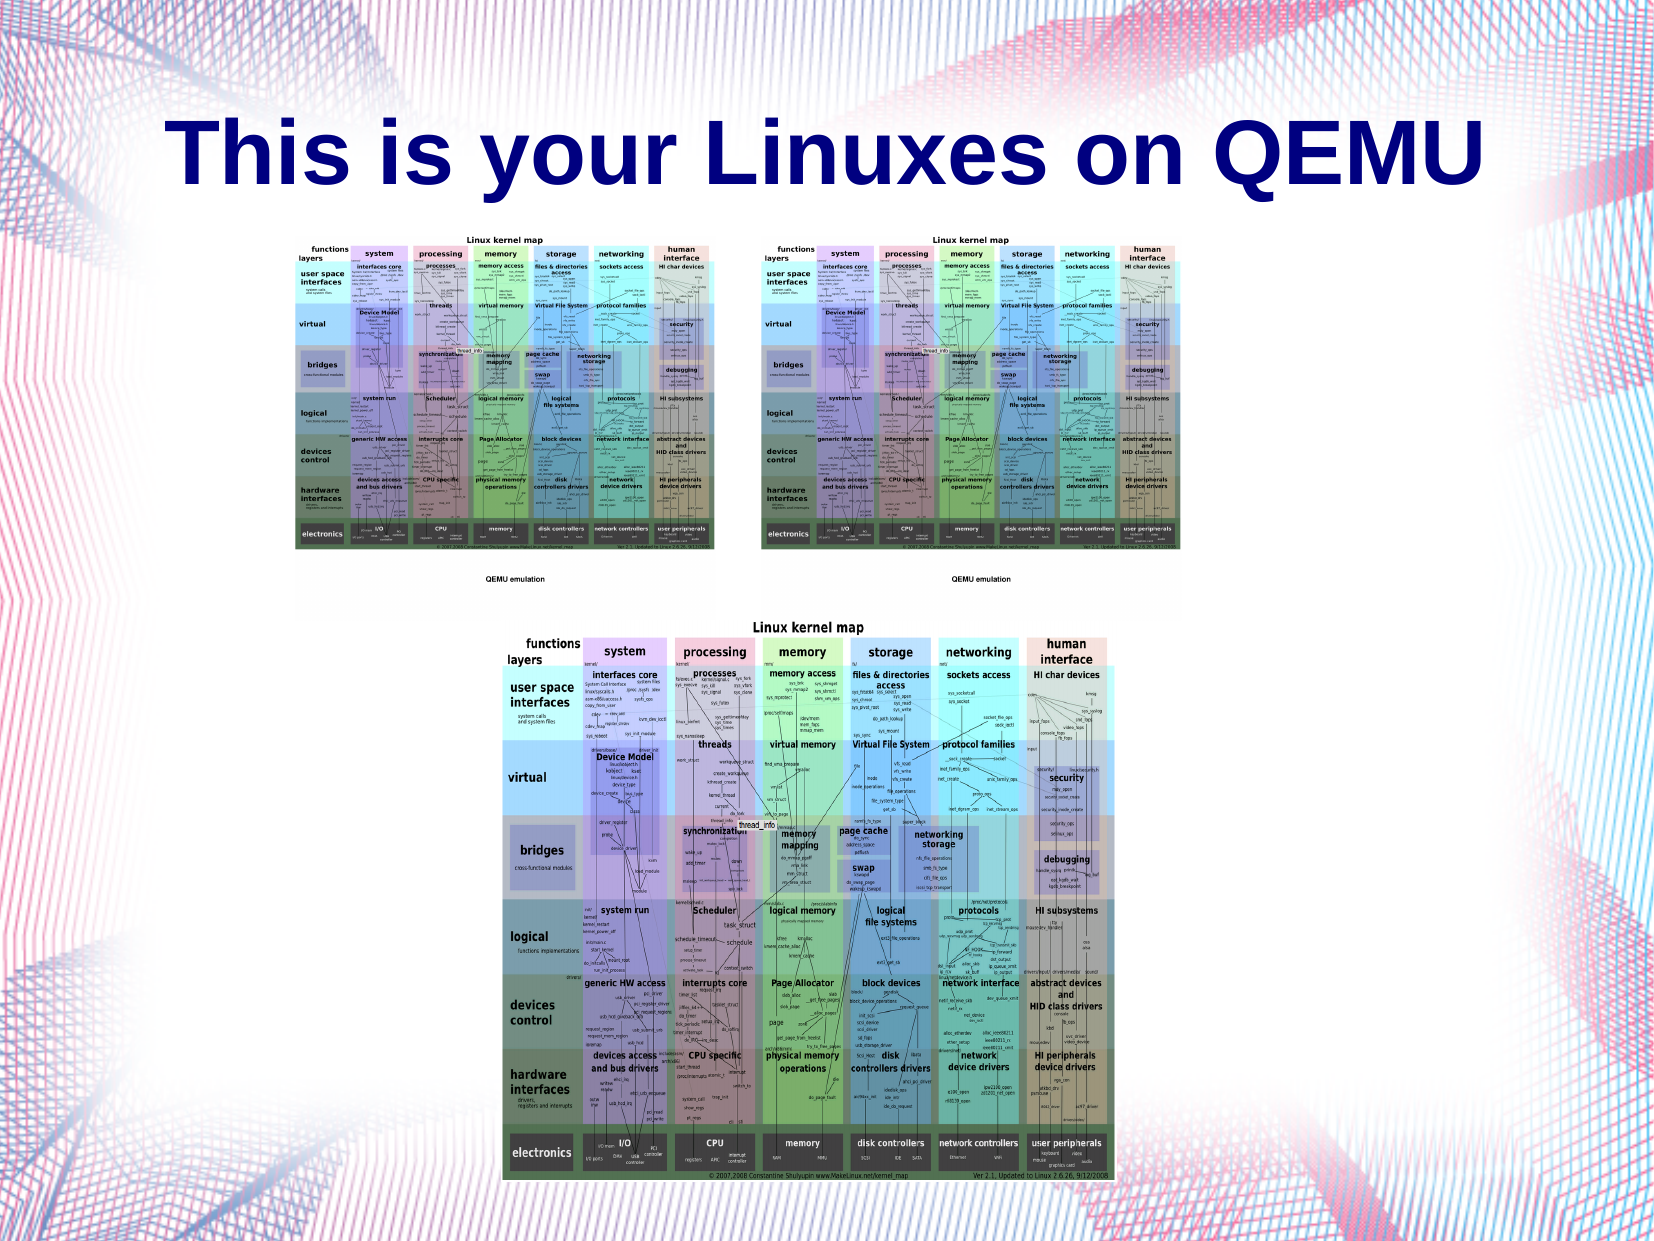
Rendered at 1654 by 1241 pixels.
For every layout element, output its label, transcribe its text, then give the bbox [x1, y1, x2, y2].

picture [0, 0, 1654, 1241]
title This is your Linuxes on QEMU [82, 56, 1571, 250]
